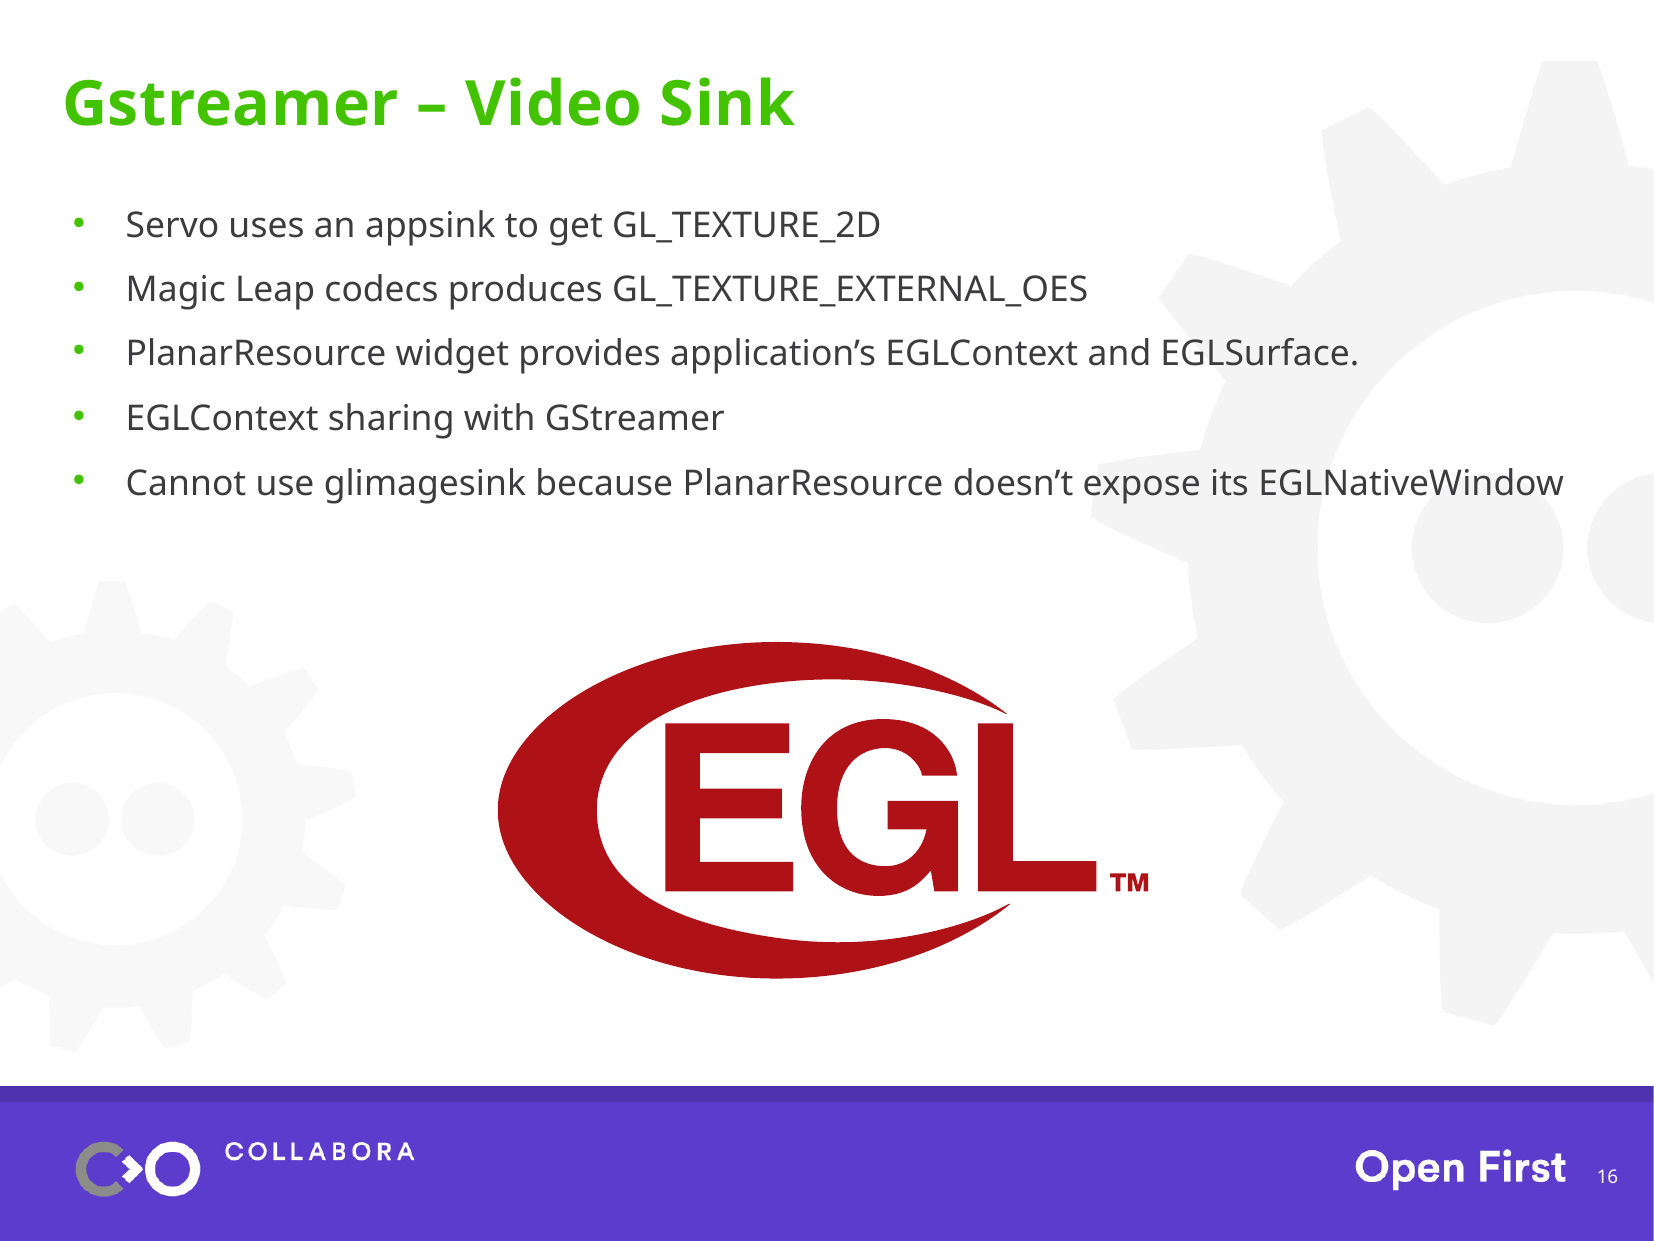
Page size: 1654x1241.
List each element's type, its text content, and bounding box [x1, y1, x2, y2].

title Gstreamer – Video Sink [62, 62, 1638, 138]
picture [0, 0, 1654, 1241]
list Servo uses an appsink to get GL_TEXTURE_2D Magic Leap codecs produces GL_TEXTURE_EXTERNAL_OES PlanarResource widget provides application’s EGLContext and EGLSurface. EGLContext sharing with GStreamer Cannot use glimagesink because PlanarResource doesn’t expose its EGLNativeWindow [54, 181, 1630, 414]
